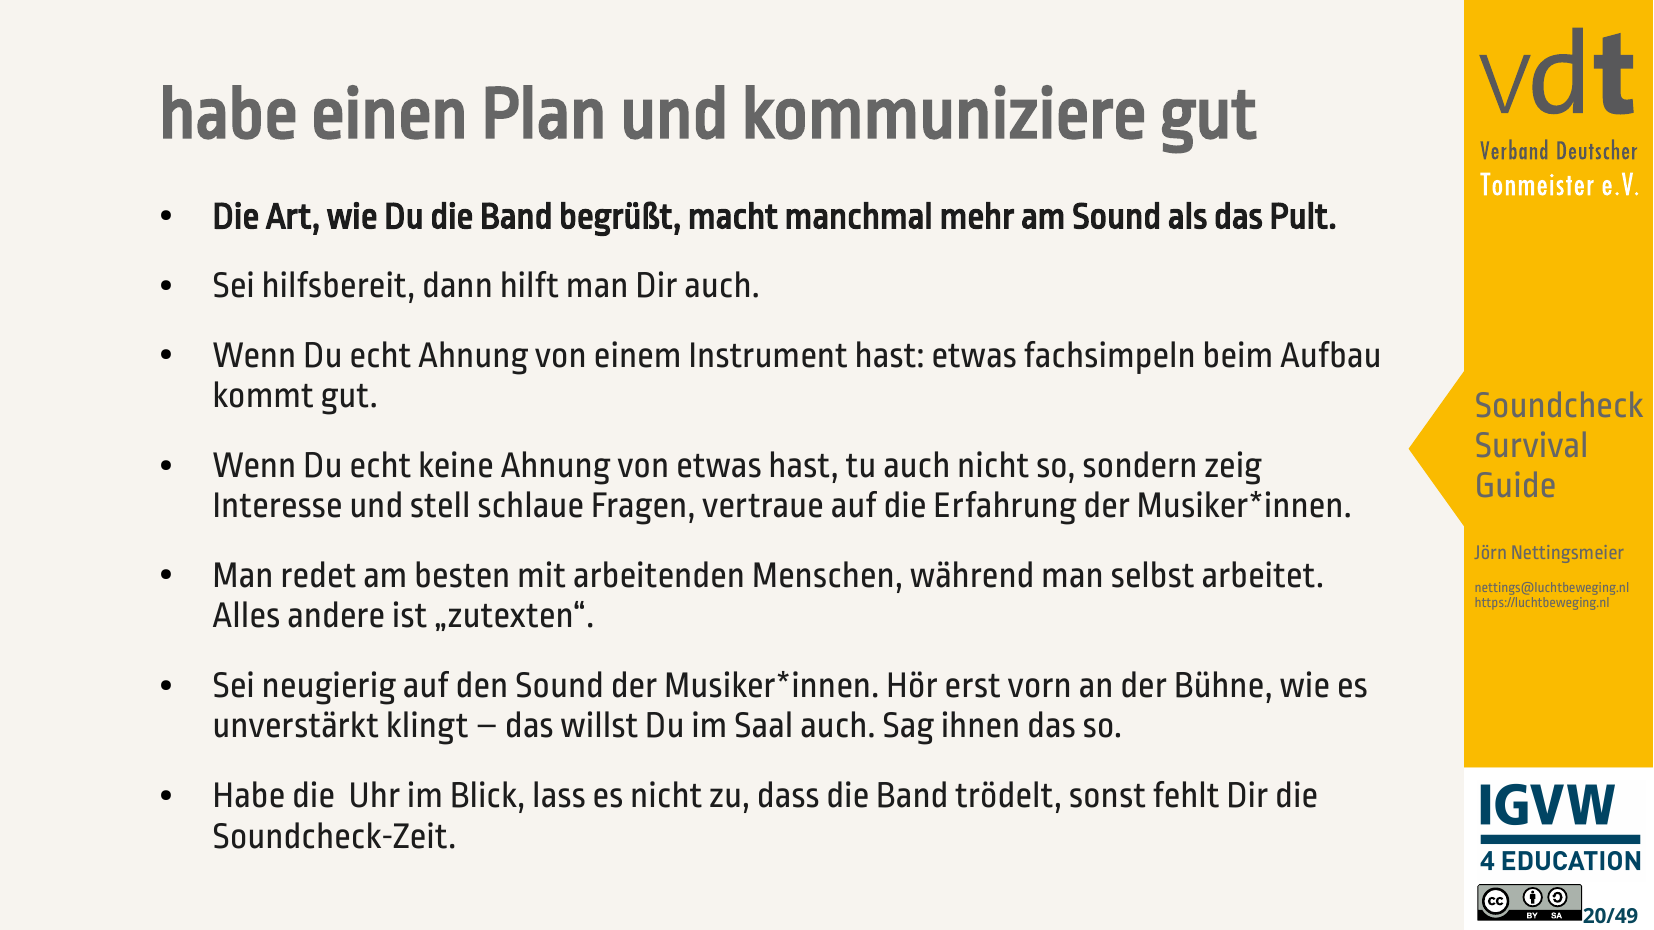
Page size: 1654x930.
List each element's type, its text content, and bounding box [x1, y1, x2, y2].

list Die Art, wie Du die Band begrüßt, macht manchmal mehr am Sound als das Pult. Sei hilfsbereit, dann hilft man Dir auch. Wenn Du echt Ahnung von einem Instrument hast: etwas fachsimpeln beim Aufbau kommt gut. Wenn Du echt keine Ahnung von etwas hast, tu auch nicht so, sondern zeig Interesse und stell schlaue Fragen, vertraue auf die Erfahrung der Musiker*innen. Man redet am besten mit arbeitenden Menschen, während man selbst arbeitet. Alles andere ist „zutexten“. Sei neugierig auf den Sound der Musiker*innen. Hör erst vorn an der Bühne, wie es unverstärkt klingt – das willst Du im Saal auch. Sag ihnen das so. Habe die Uhr im Blick, lass es nicht zu, dass die Band trödelt, sonst fehlt Dir die Soundcheck-Zeit. [141, 196, 1394, 930]
picture [1477, 780, 1646, 882]
title habe einen Plan und kommuniziere gut [82, 37, 1335, 193]
